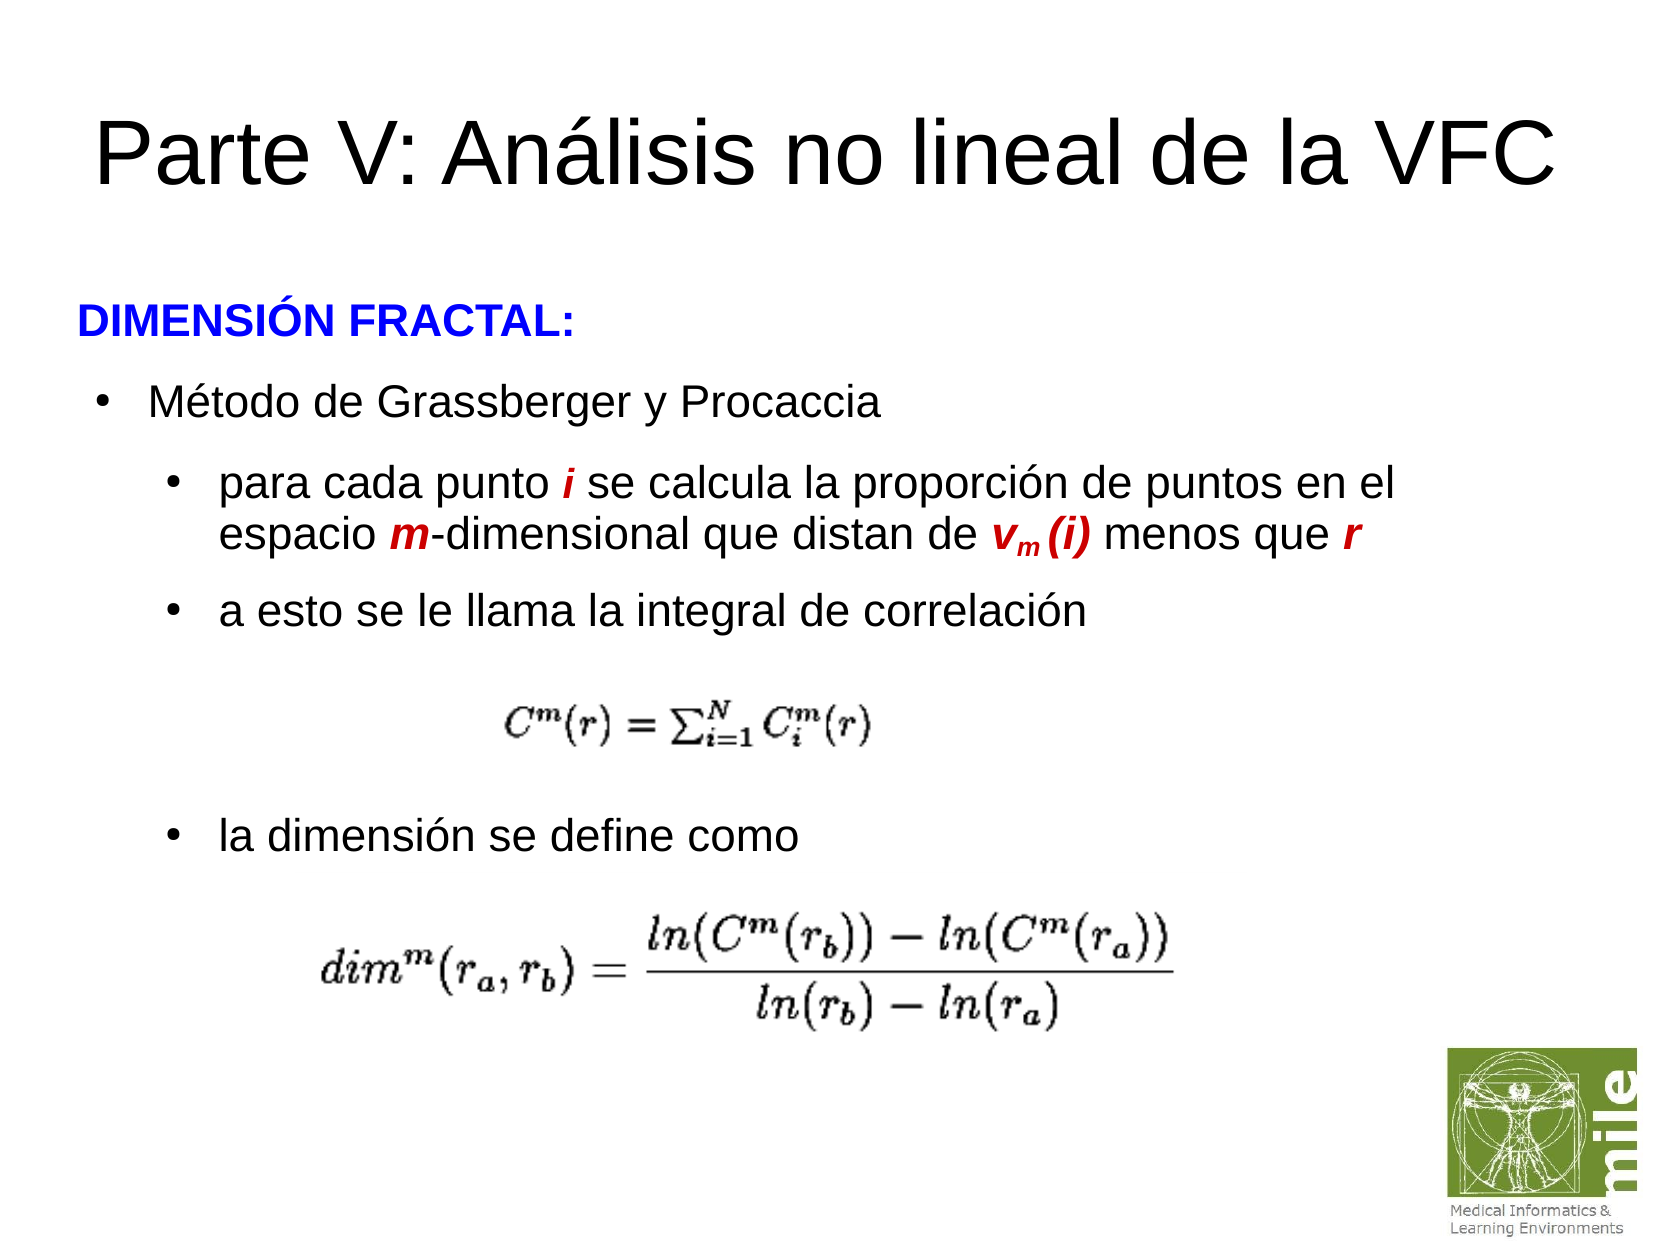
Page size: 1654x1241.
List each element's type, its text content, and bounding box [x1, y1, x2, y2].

list DIMENSIÓN FRACTAL: Método de Grassberger y Procaccia para cada punto i se calcula la proporción de puntos en el espacio m-dimensional que distan de vm (i) menos que r a esto se le llama la integral de correlación la dimensión se define como [76, 295, 1565, 1114]
picture [1440, 1033, 1654, 1241]
picture [497, 684, 875, 768]
title Parte V: Análisis no lineal de la VFC [82, 56, 1571, 250]
